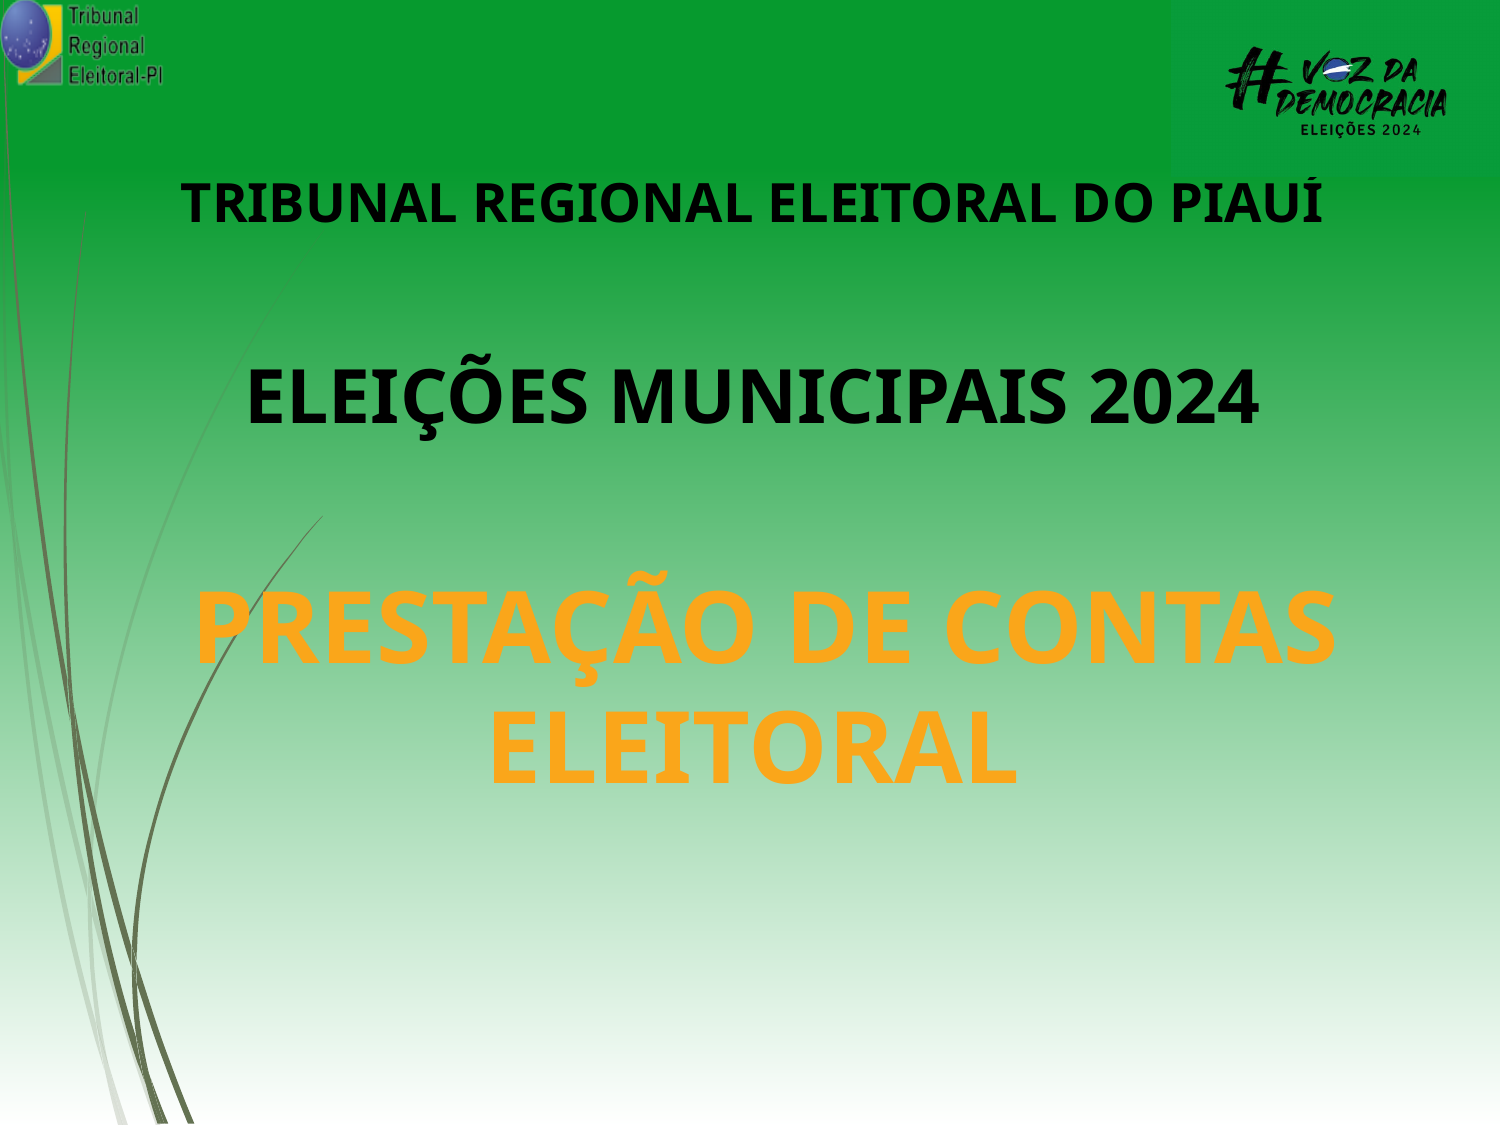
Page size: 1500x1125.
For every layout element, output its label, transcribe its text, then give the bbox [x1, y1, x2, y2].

text_box TRIBUNAL REGIONAL ELEITORAL DO PIAUÍ ELEIÇÕES MUNICIPAIS 2024 PRESTAÇÃO DE CONTAS ELEITORAL [58, 160, 1447, 365]
picture [0, 0, 177, 94]
picture [1171, 0, 1500, 177]
